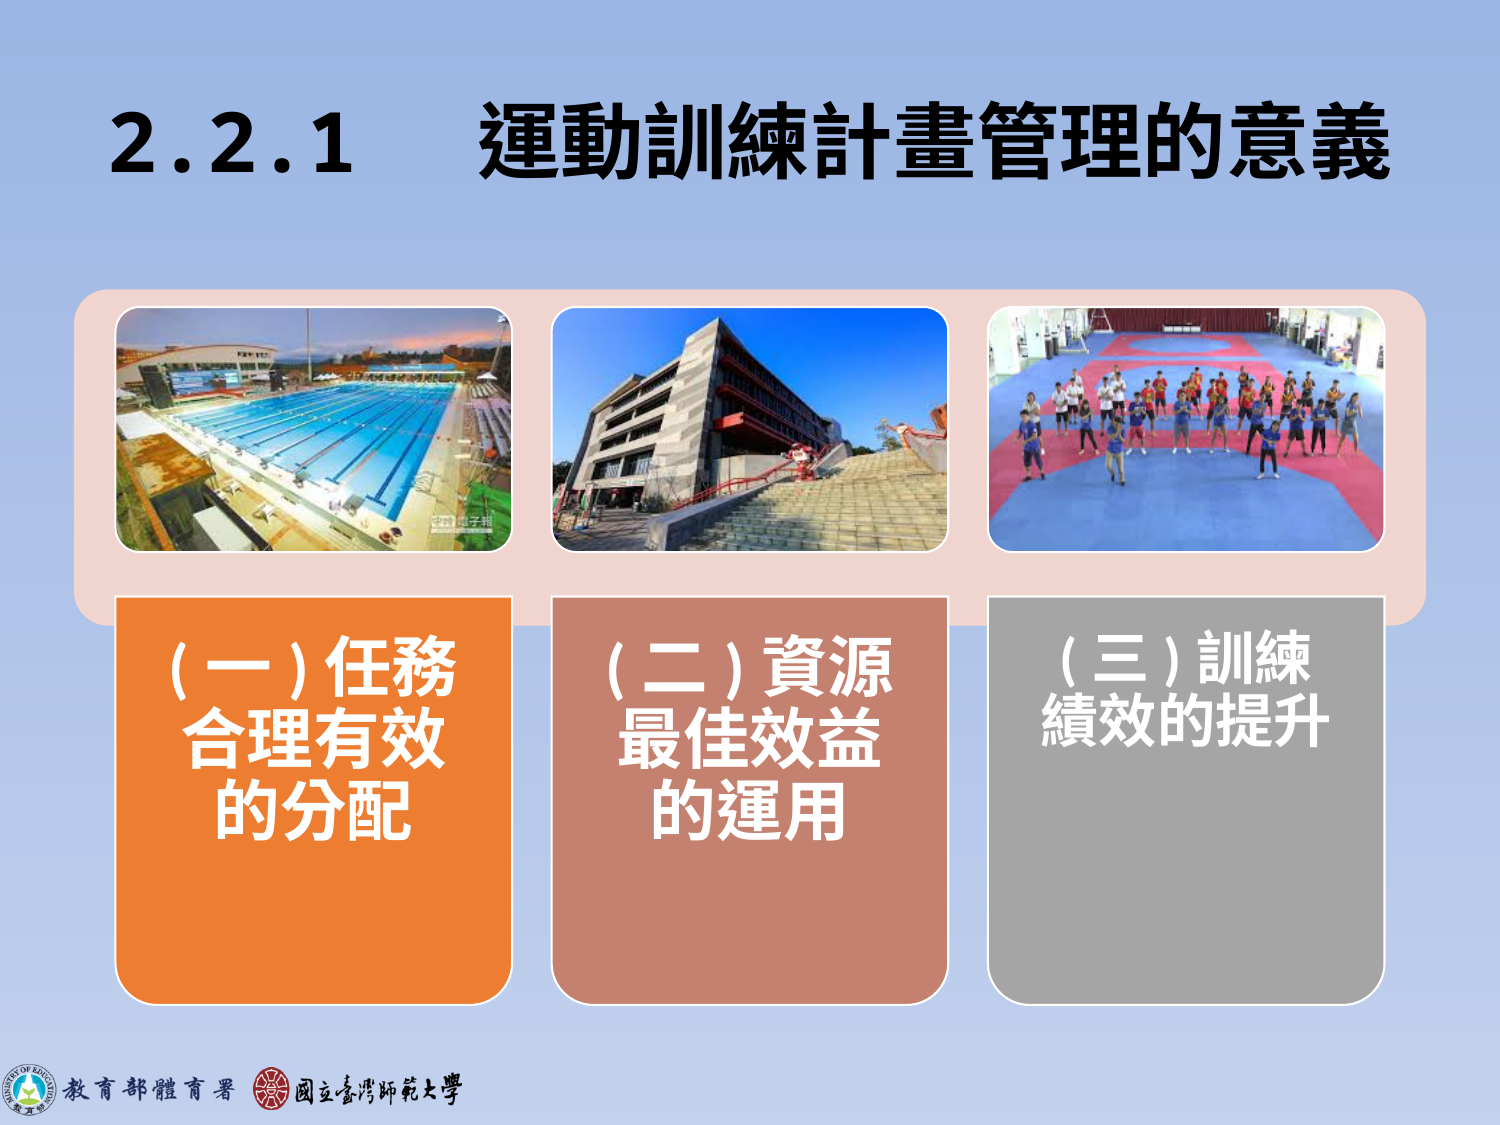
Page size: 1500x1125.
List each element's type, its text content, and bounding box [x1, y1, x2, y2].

text_box (一)任務合理有效的分配 [115, 596, 513, 1005]
text_box (二)資源最佳效益的運用 [551, 596, 949, 1005]
text_box [75, 290, 1426, 625]
title 2.2.1 運動訓練計畫管理的意義 [75, 45, 1426, 233]
text_box (三)訓練績效的提升 [987, 596, 1385, 1005]
